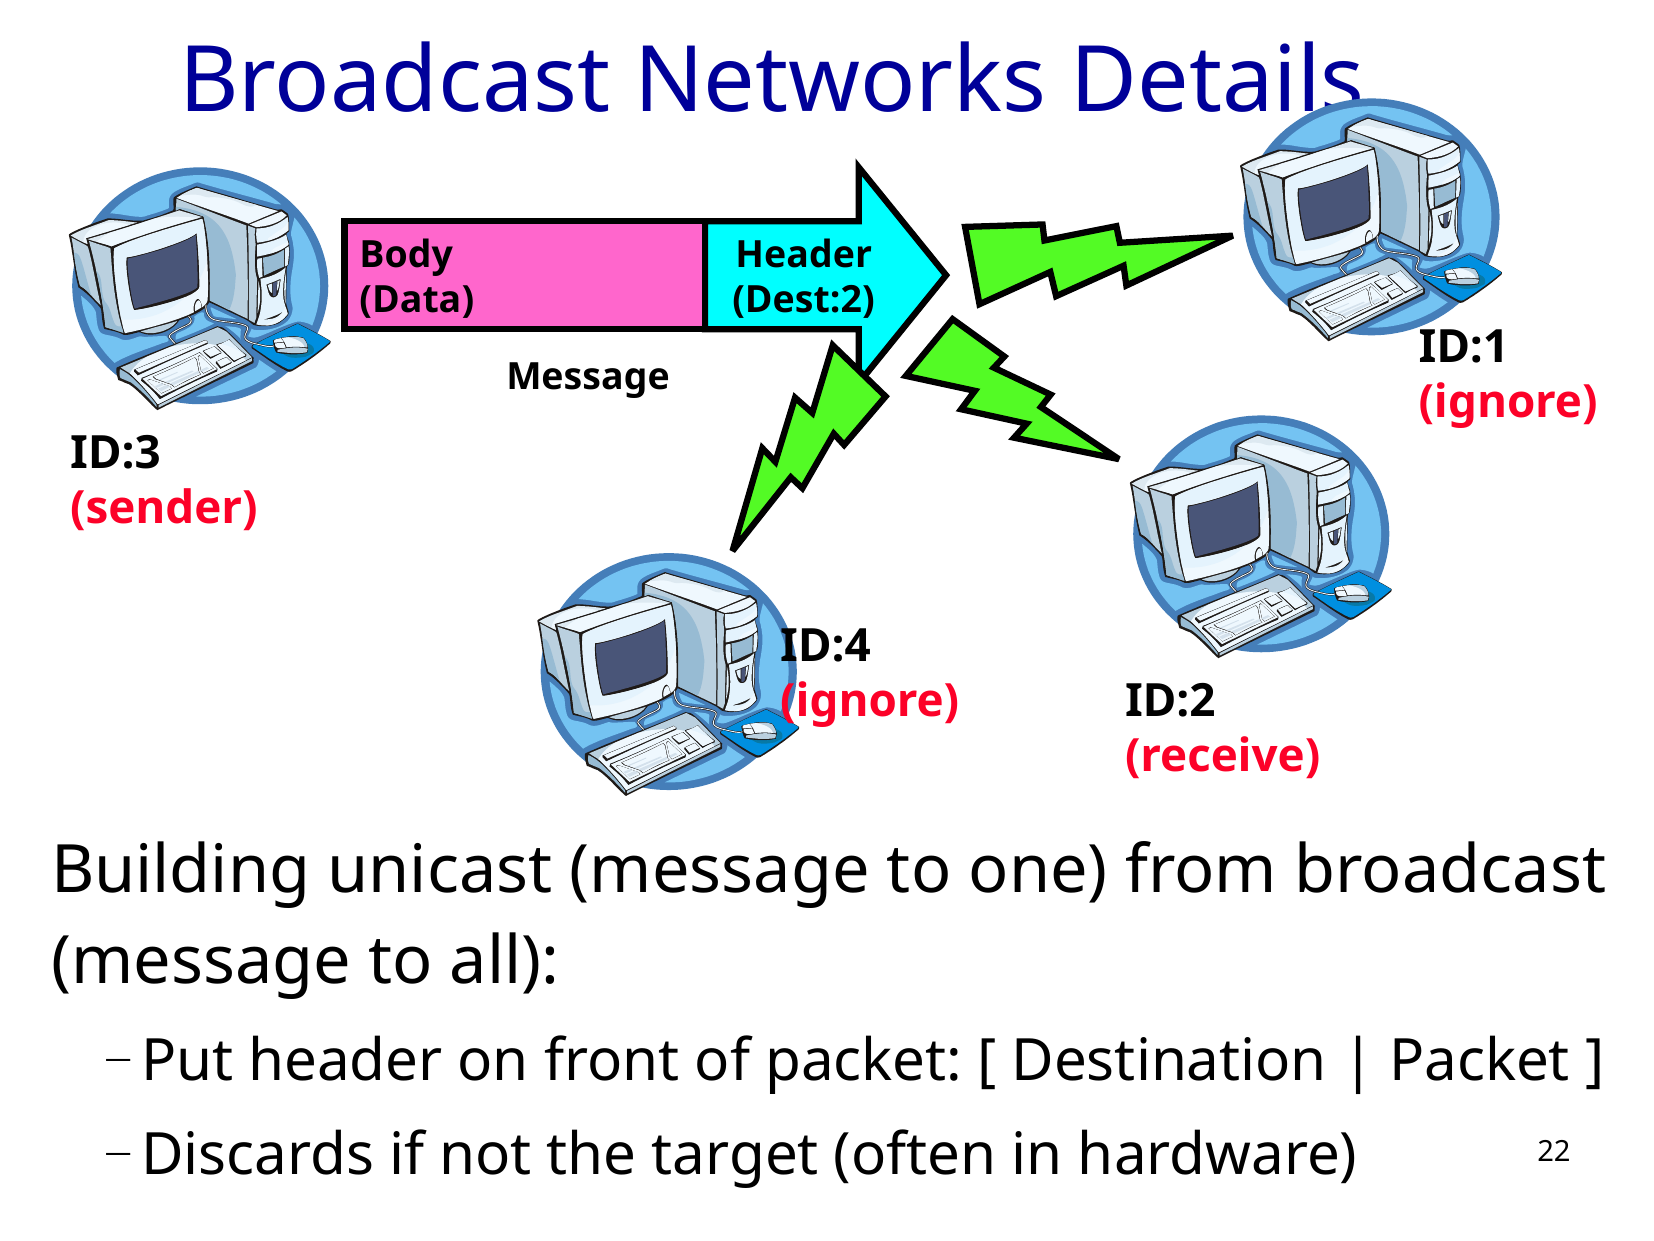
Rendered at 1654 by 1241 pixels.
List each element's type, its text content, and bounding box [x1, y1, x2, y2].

text_box [965, 224, 1233, 305]
text_box ID:4 (ignore) [765, 608, 1049, 733]
text_box ID:1 (ignore) [1403, 308, 1654, 434]
text_box [732, 345, 886, 551]
text_box Message [491, 344, 760, 405]
text_box ID:2 (receive) [1110, 663, 1410, 788]
text_box [905, 319, 1119, 460]
text_box Header (Dest:2) [706, 167, 947, 376]
title Broadcast Networks Details [179, 0, 1475, 170]
picture [1240, 98, 1502, 342]
picture [1129, 415, 1392, 659]
text_box Body (Data) [344, 221, 706, 330]
picture [537, 553, 800, 796]
list Building unicast (message to one) from broadcast (message to all): Put header on front of packet: [ Destination | Packet ] Discards if not the target (often in hardware) [15, 821, 1644, 1241]
picture [68, 167, 331, 411]
text_box ID:3 (sender) [55, 415, 348, 540]
